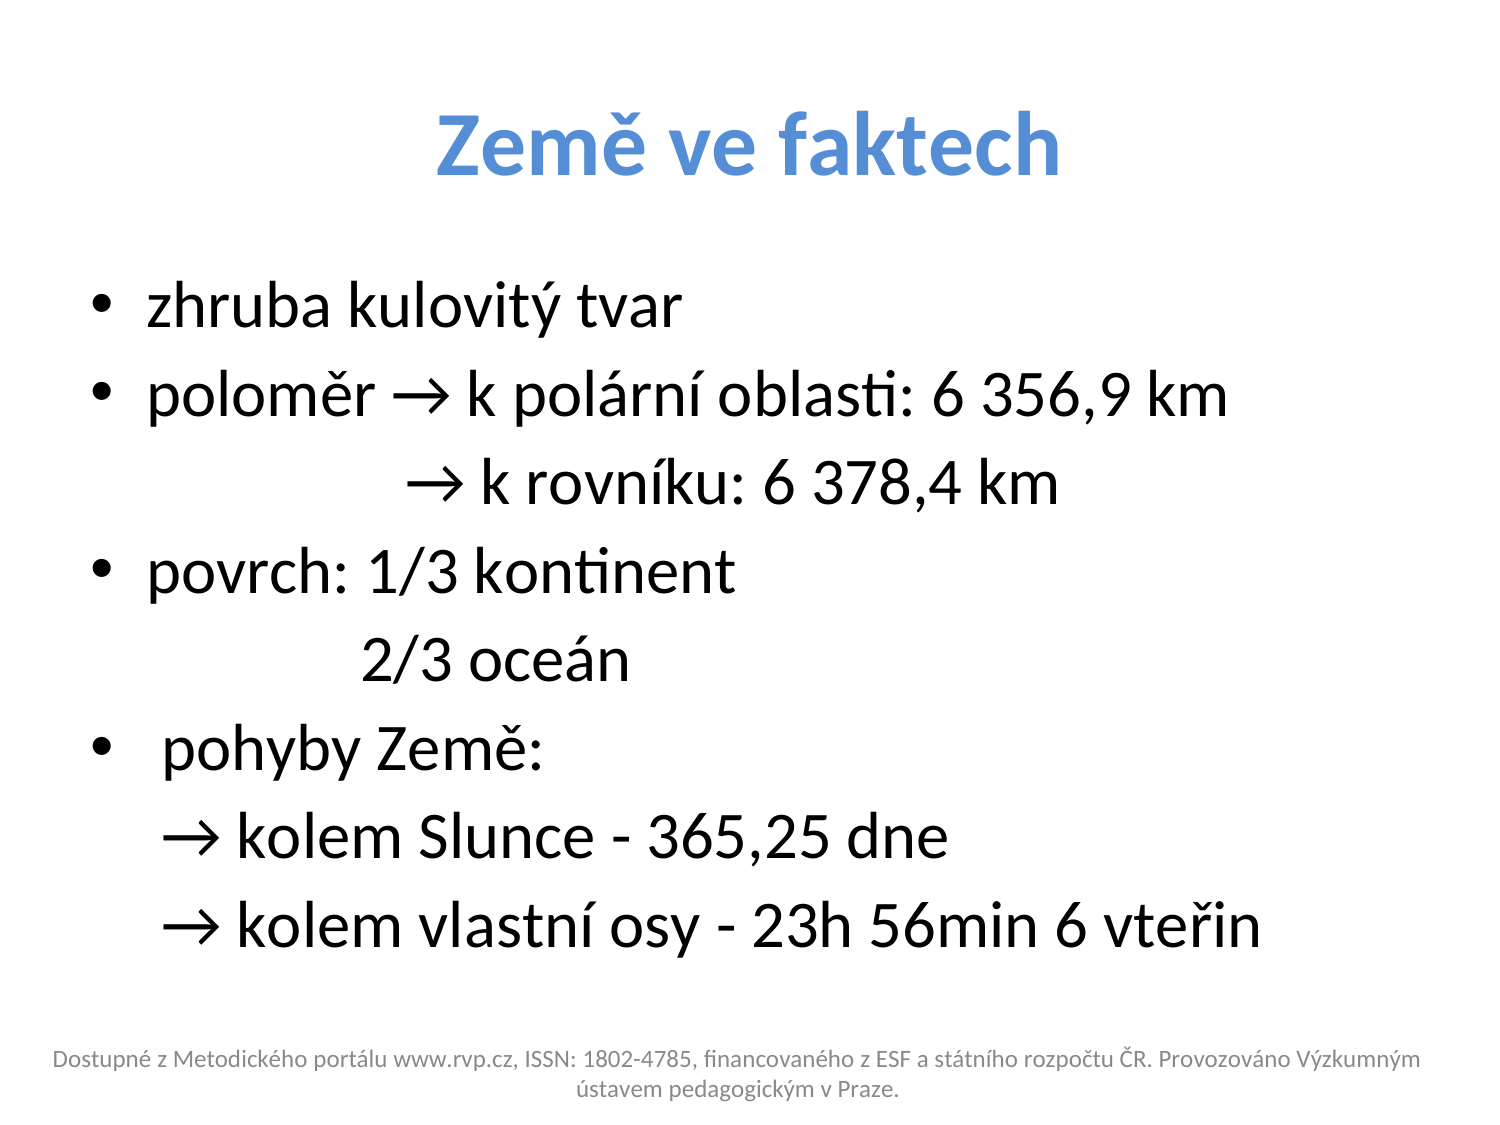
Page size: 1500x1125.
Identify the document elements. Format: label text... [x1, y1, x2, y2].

text_box Dostupné z Metodického portálu www.rvp.cz, ISSN: 1802-4785, financovaného z ESF a státního rozpočtu ČR. Provozováno Výzkumným ústavem pedagogickým v Praze. [23, 1042, 1454, 1103]
title Země ve faktech [75, 45, 1426, 233]
list zhruba kulovitý tvar poloměr → k polární oblasti: 6 356,9 km → k rovníku: 6 378,4 km povrch: 1/3 kontinent 2/3 oceán pohyby Země: → kolem Slunce - 365,25 dne → kolem vlastní osy - 23h 56min 6 vteřin [75, 262, 1426, 1006]
